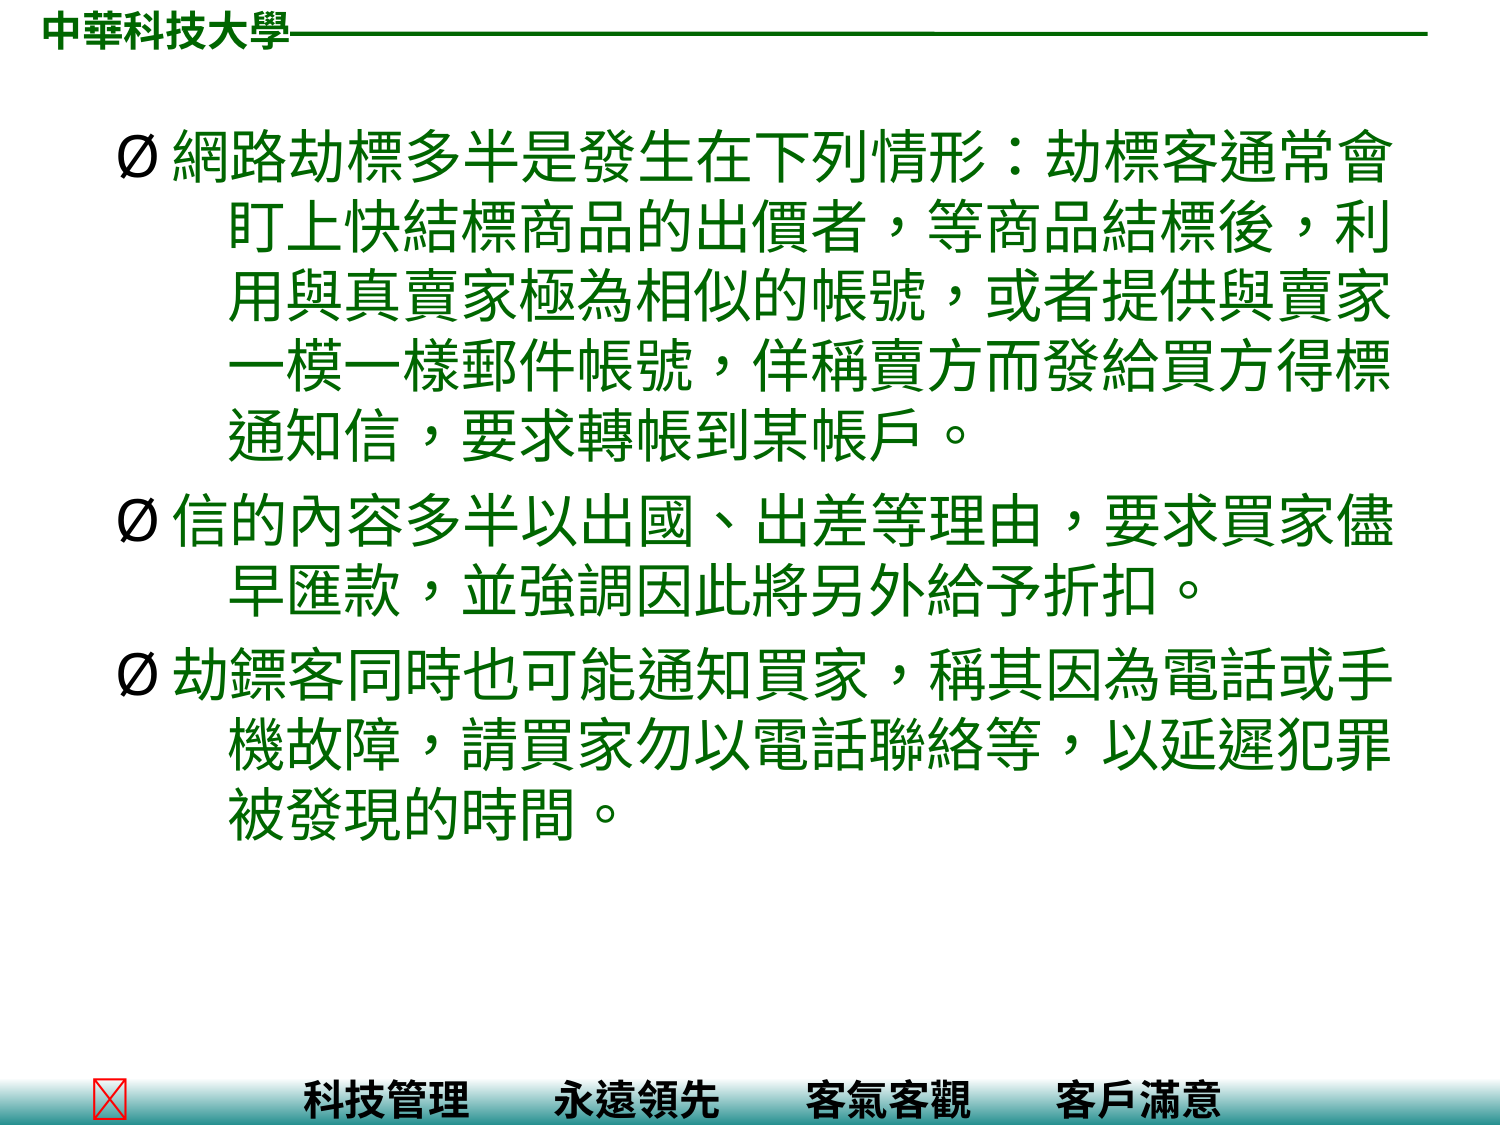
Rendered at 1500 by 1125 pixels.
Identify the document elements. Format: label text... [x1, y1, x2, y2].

list 網路劫標多半是發生在下列情形：劫標客通常會盯上快結標商品的出價者，等商品結標後，利用與真賣家極為相似的帳號，或者提供與賣家一模一樣郵件帳號，佯稱賣方而發給買方得標通知信，要求轉帳到某帳戶。 信的內容多半以出國、出差等理由，要求買家儘早匯款，並強調因此將另外給予折扣。 劫鏢客同時也可能通知買家，稱其因為電話或手機故障，請買家勿以電話聯絡等，以延遲犯罪被發現的時間。 [99, 112, 1450, 1088]
